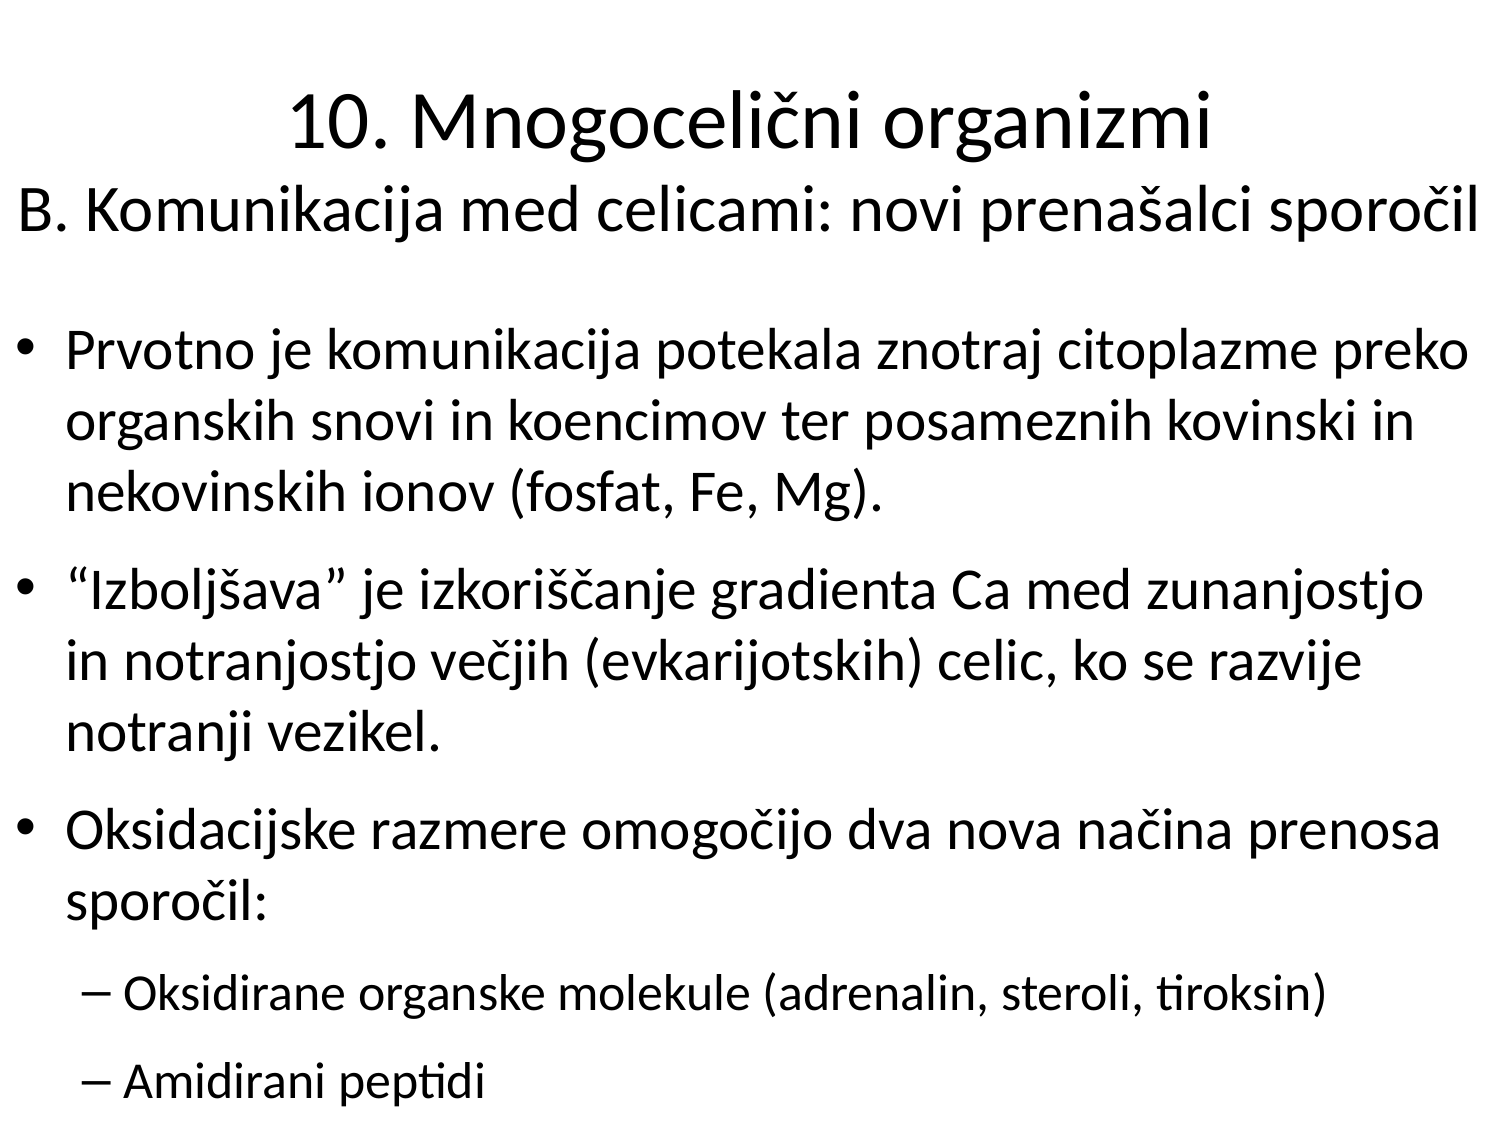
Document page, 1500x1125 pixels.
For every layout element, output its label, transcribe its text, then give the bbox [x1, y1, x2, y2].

list Prvotno je komunikacija potekala znotraj citoplazme preko organskih snovi in koencimov ter posameznih kovinski in nekovinskih ionov (fosfat, Fe, Mg). “Izboljšava” je izkoriščanje gradienta Ca med zunanjostjo in notranjostjo večjih (evkarijotskih) celic, ko se razvije notranji vezikel. Oksidacijske razmere omogočijo dva nova načina prenosa sporočil: Oksidirane organske molekule (adrenalin, steroli, tiroksin) Amidirani peptidi [0, 302, 1500, 1125]
title 10. Mnogocelični organizmi B. Komunikacija med celicami: novi prenašalci sporočil [0, 42, 1500, 268]
